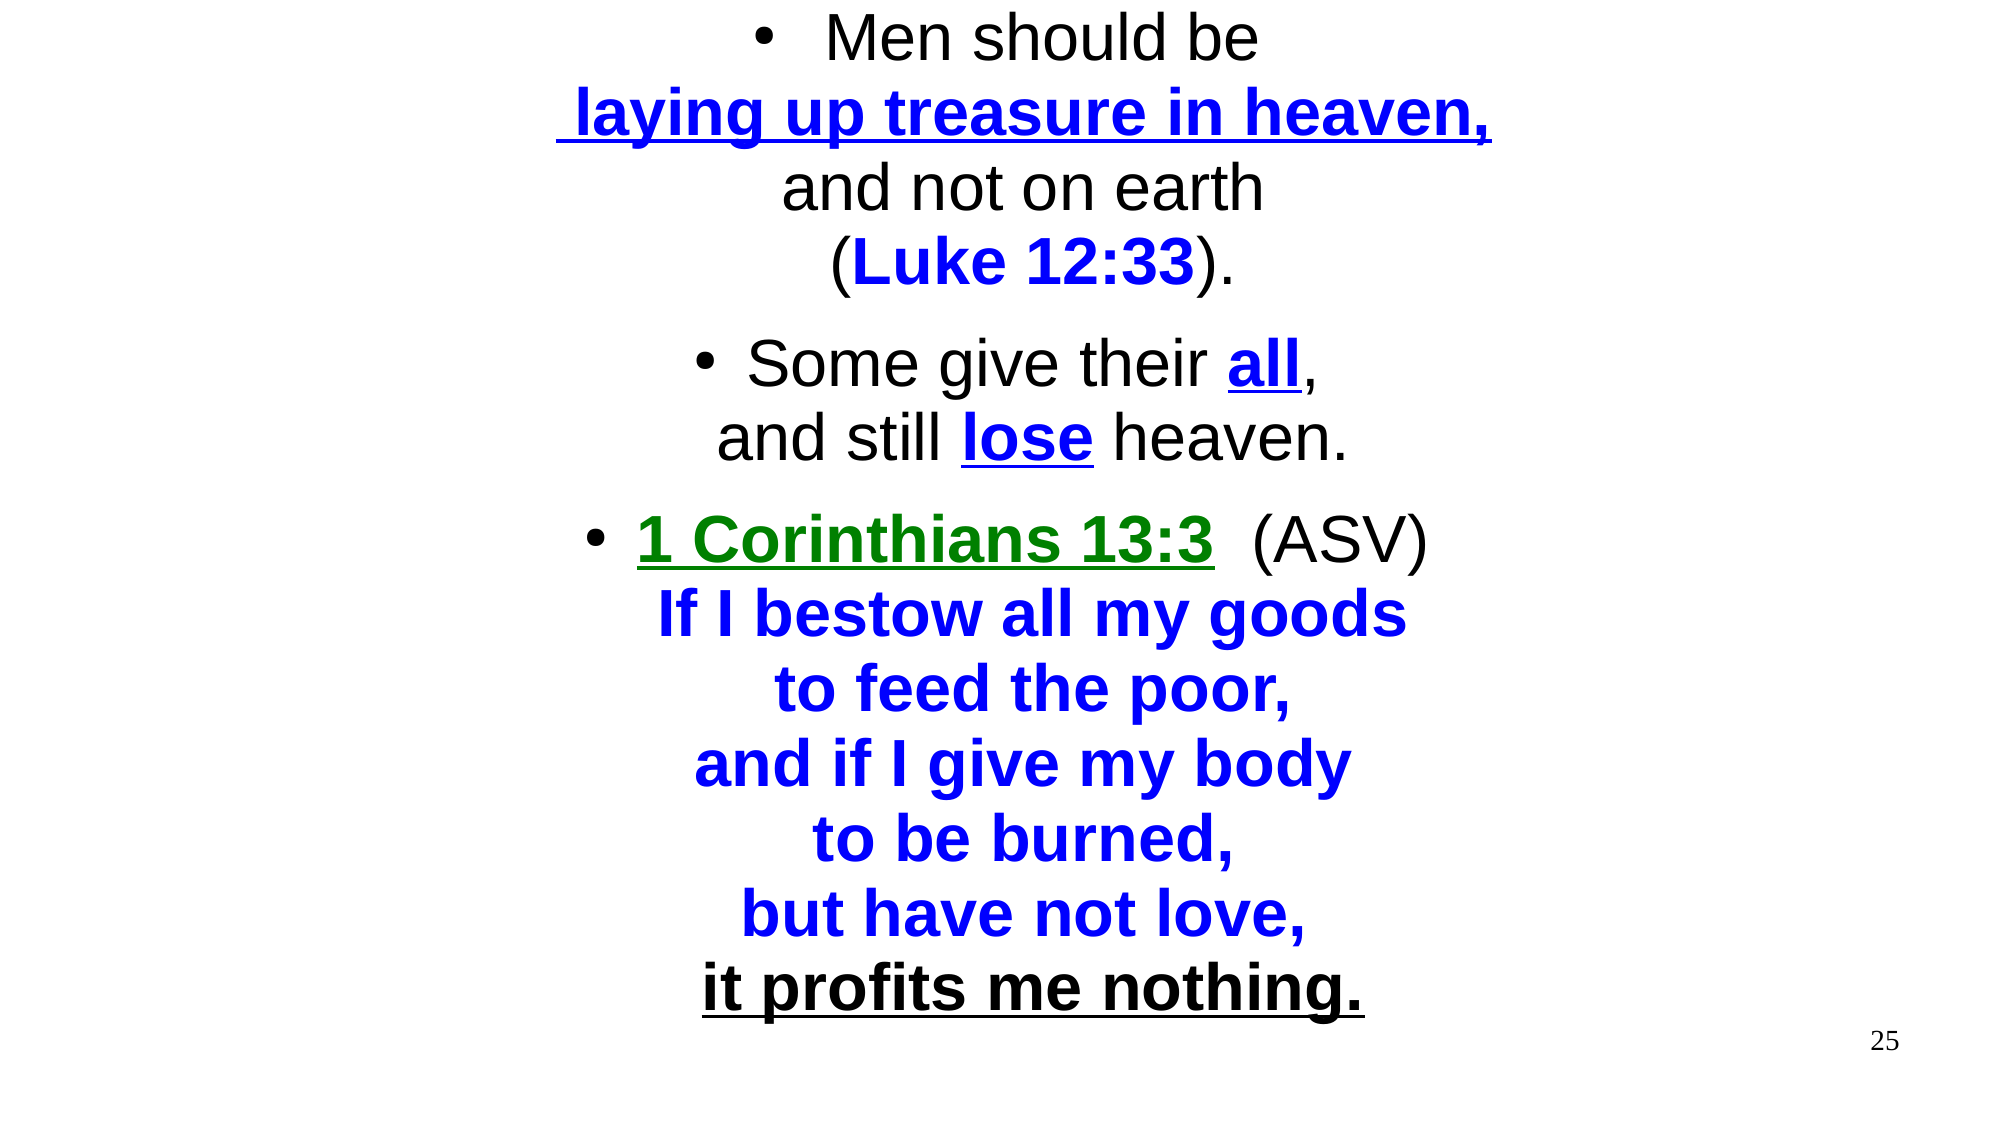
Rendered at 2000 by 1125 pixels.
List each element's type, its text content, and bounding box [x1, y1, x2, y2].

list Men should be laying up treasure in heaven, and not on earth (Luke 12:33). Some give their all, and still lose heaven. 1 Corinthians 13:3 (ASV) If I bestow all my goods to feed the poor, and if I give my body to be burned, but have not love, it profits me nothing. [0, 0, 1996, 1123]
